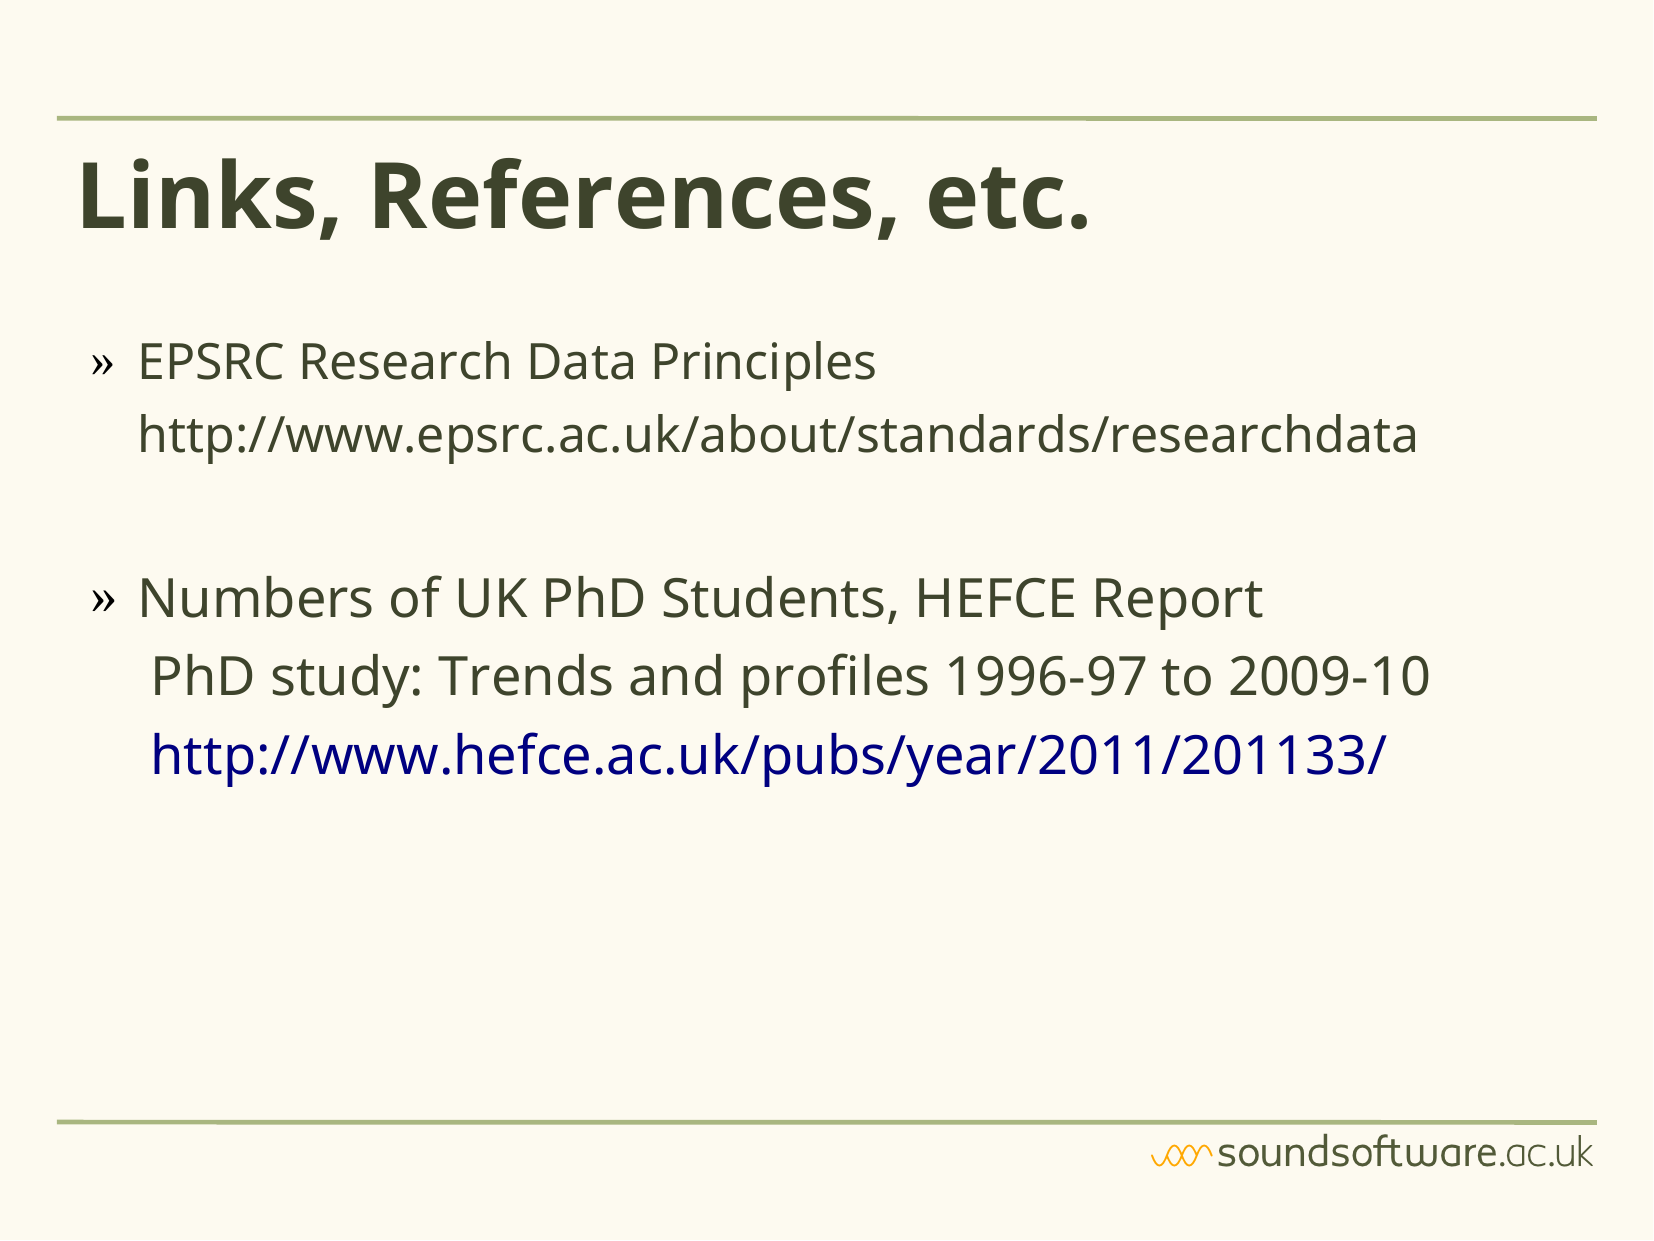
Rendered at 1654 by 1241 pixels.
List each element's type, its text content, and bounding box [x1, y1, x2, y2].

picture [1151, 1140, 1593, 1167]
title Links, References, etc. [59, 109, 1594, 274]
list EPSRC Research Data Principles http://www.epsrc.ac.uk/about/standards/researchdata Numbers of UK PhD Students, HEFCE Report PhD study: Trends and profiles 1996-97 to 2009-10 http://www.hefce.ac.uk/pubs/year/2011/201133/ [59, 321, 1594, 1140]
